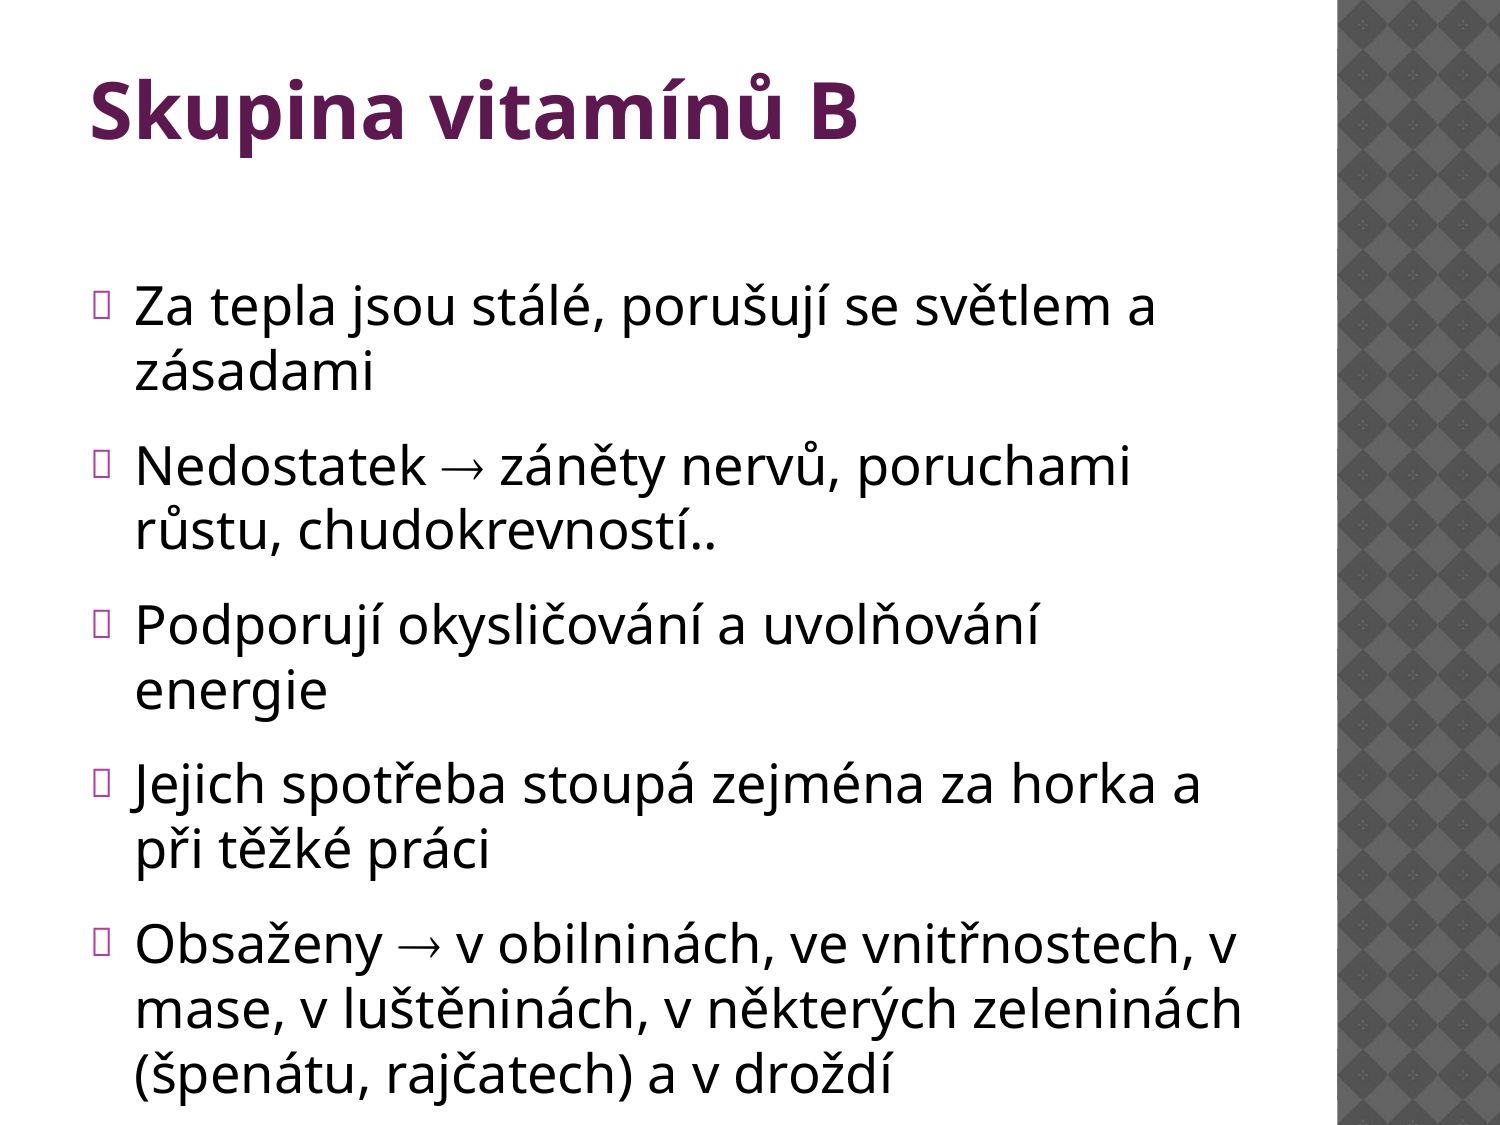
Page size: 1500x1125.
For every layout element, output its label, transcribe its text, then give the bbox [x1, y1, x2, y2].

title Skupina vitamínů B [75, 52, 1263, 240]
list Za tepla jsou stálé, porušují se světlem a zásadami Nedostatek  záněty nervů, poruchami růstu, chudokrevností.. Podporují okysličování a uvolňování energie Jejich spotřeba stoupá zejména za horka a při těžké práci Obsaženy  v obilninách, ve vnitřnostech, v mase, v luštěninách, v některých zeleninách (špenátu, rajčatech) a v droždí [75, 264, 1263, 1059]
picture [1337, 0, 1500, 1125]
